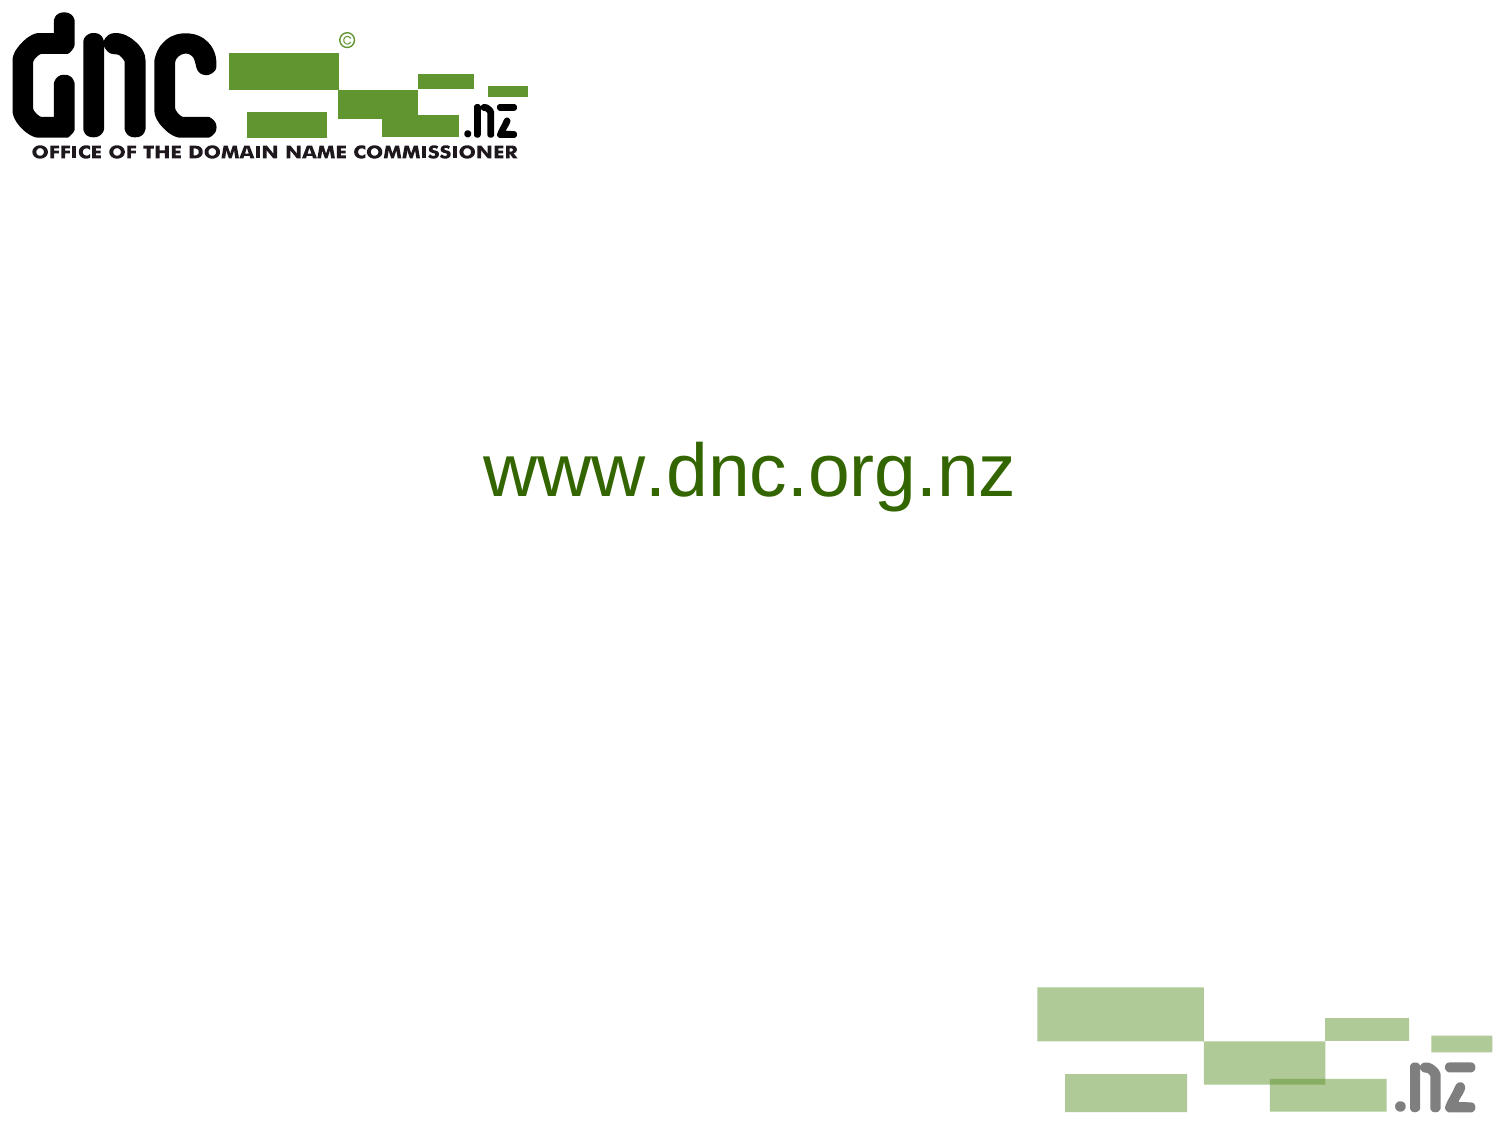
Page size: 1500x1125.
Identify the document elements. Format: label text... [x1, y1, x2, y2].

title www.dnc.org.nz [112, 349, 1388, 591]
